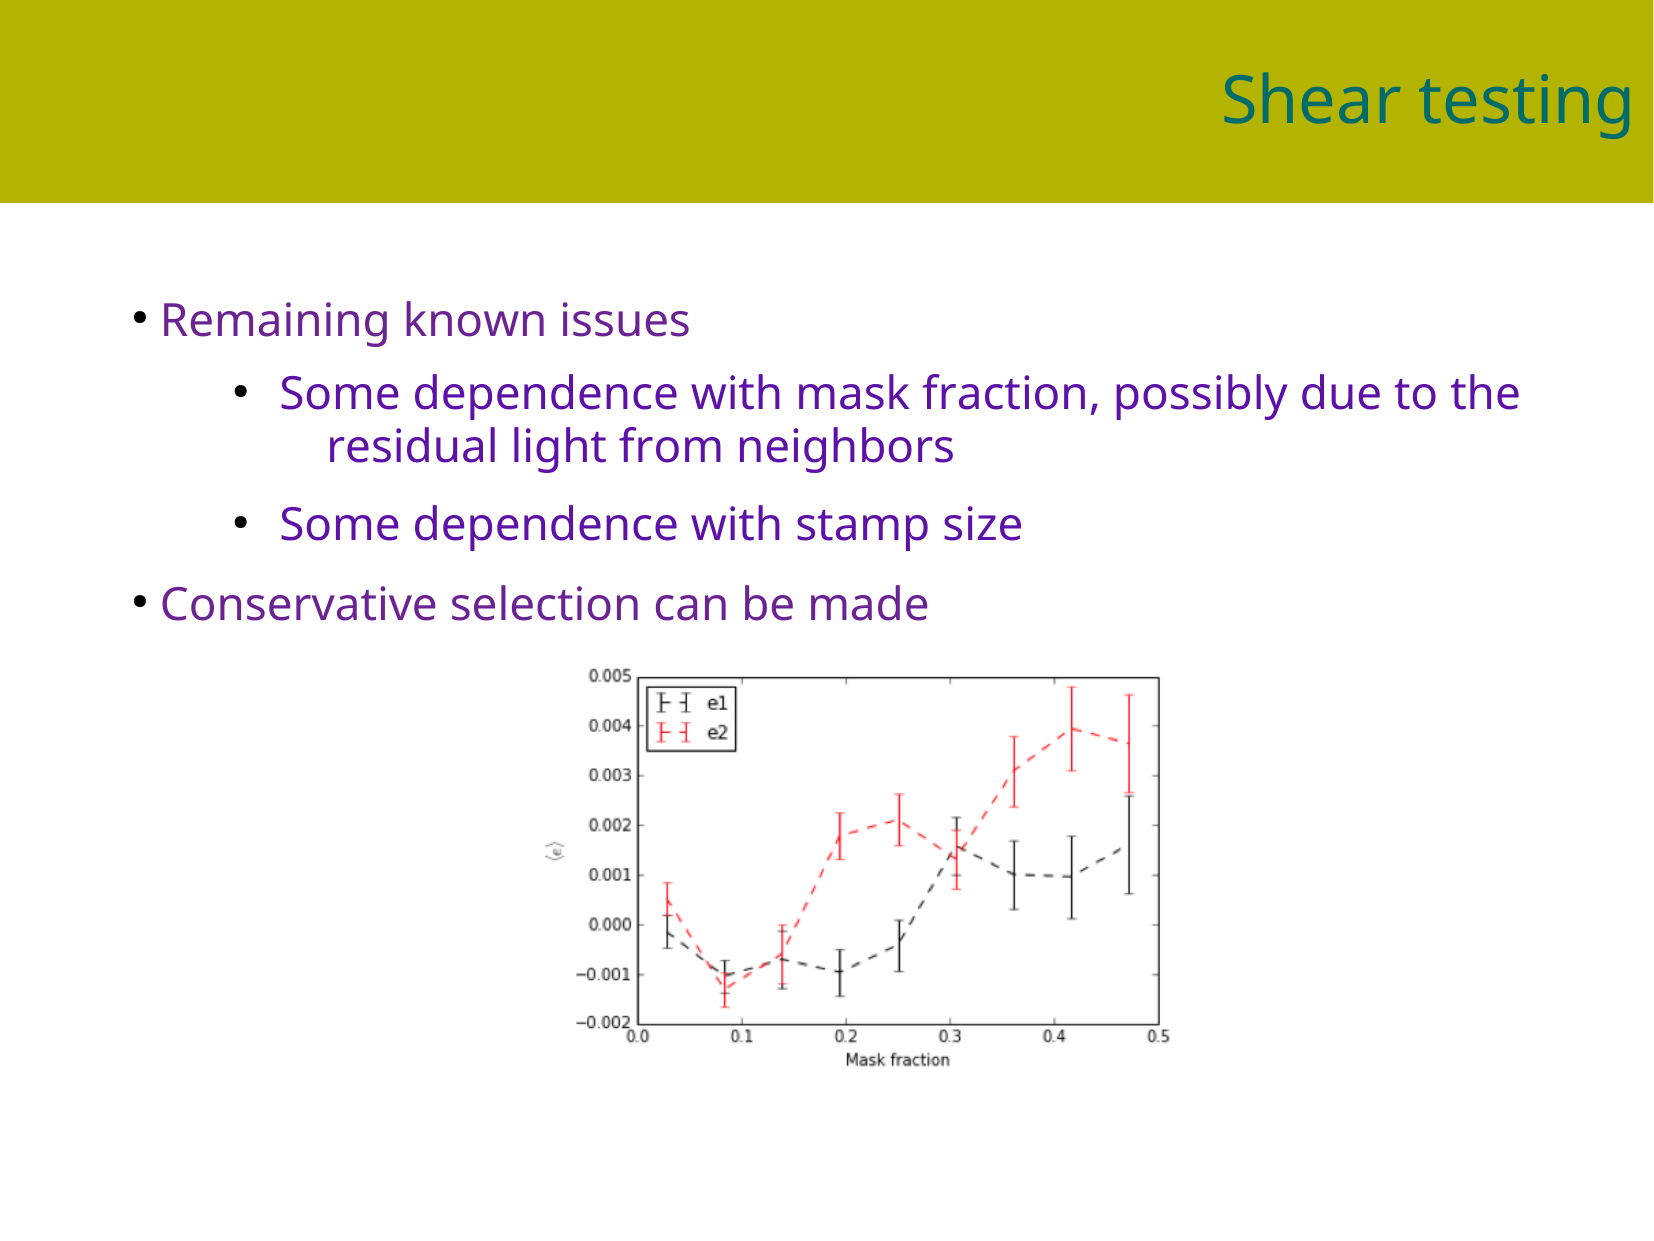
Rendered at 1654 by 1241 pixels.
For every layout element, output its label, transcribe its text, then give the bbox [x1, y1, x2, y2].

picture [530, 643, 1186, 1083]
title Shear testing [0, 0, 1654, 204]
list Remaining known issues Some dependence with mask fraction, possibly due to the residual light from neighbors Some dependence with stamp size Conservative selection can be made [82, 290, 1571, 1109]
